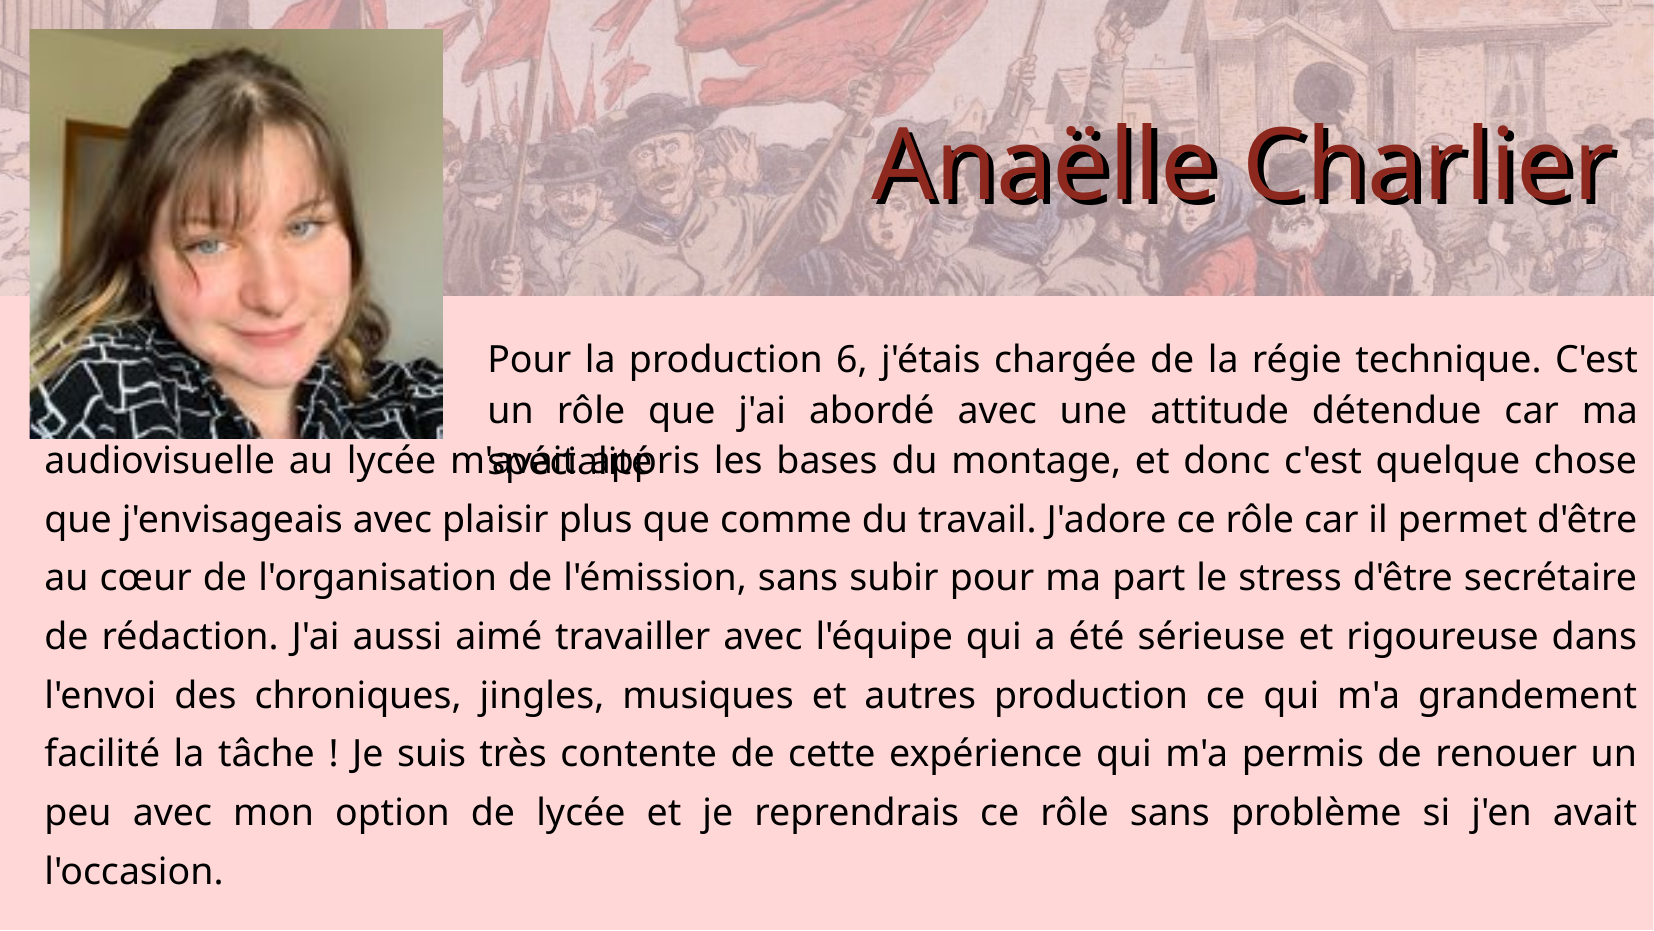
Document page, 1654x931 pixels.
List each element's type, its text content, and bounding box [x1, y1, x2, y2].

text_box Anaëlle Charlier [856, 25, 1630, 296]
text_box audiovisuelle au lycée m'avait appris les bases du montage, et donc c'est quelque chose que j'envisageais avec plaisir plus que comme du travail. J'adore ce rôle car il permet d'être au cœur de l'organisation de l'émission, sans subir pour ma part le stress d'être secrétaire de rédaction. J'ai aussi aimé travailler avec l'équipe qui a été sérieuse et rigoureuse dans l'envoi des chroniques, jingles, musiques et autres production ce qui m'a grandement facilité la tâche ! Je suis très contente de cette expérience qui m'a permis de renouer un peu avec mon option de lycée et je reprendrais ce rôle sans problème si j'en avait l'occasion. [29, 418, 1654, 931]
picture [0, 0, 1654, 439]
text_box Pour la production 6, j'étais chargée de la régie technique. C'est un rôle que j'ai abordé avec une attitude détendue car ma spécialité [472, 324, 1654, 418]
